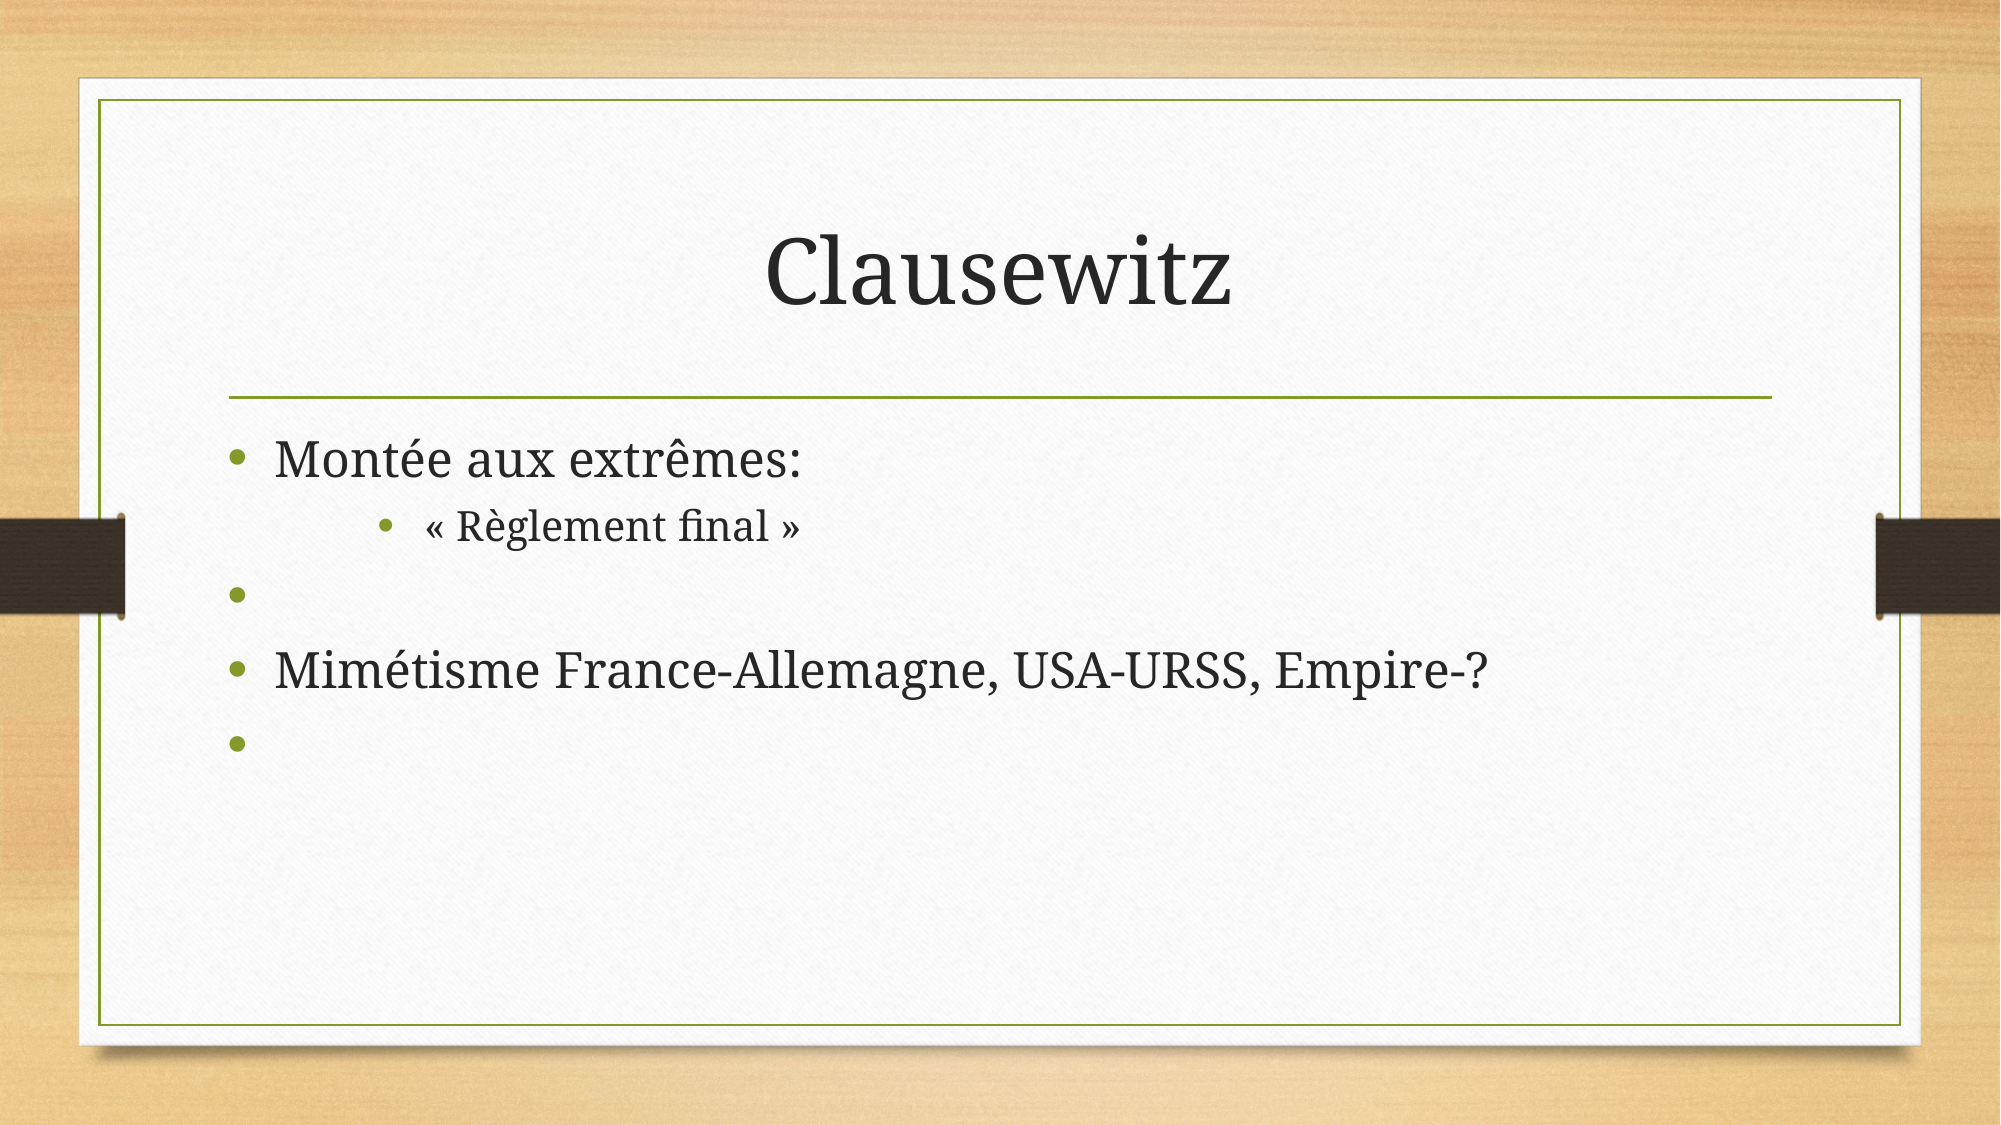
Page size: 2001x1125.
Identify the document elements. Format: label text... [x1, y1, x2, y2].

list Montée aux extrêmes: « Règlement final » Mimétisme France-Allemagne, USA-URSS, Empire-? [212, 419, 1788, 964]
title Clausewitz [212, 161, 1788, 376]
